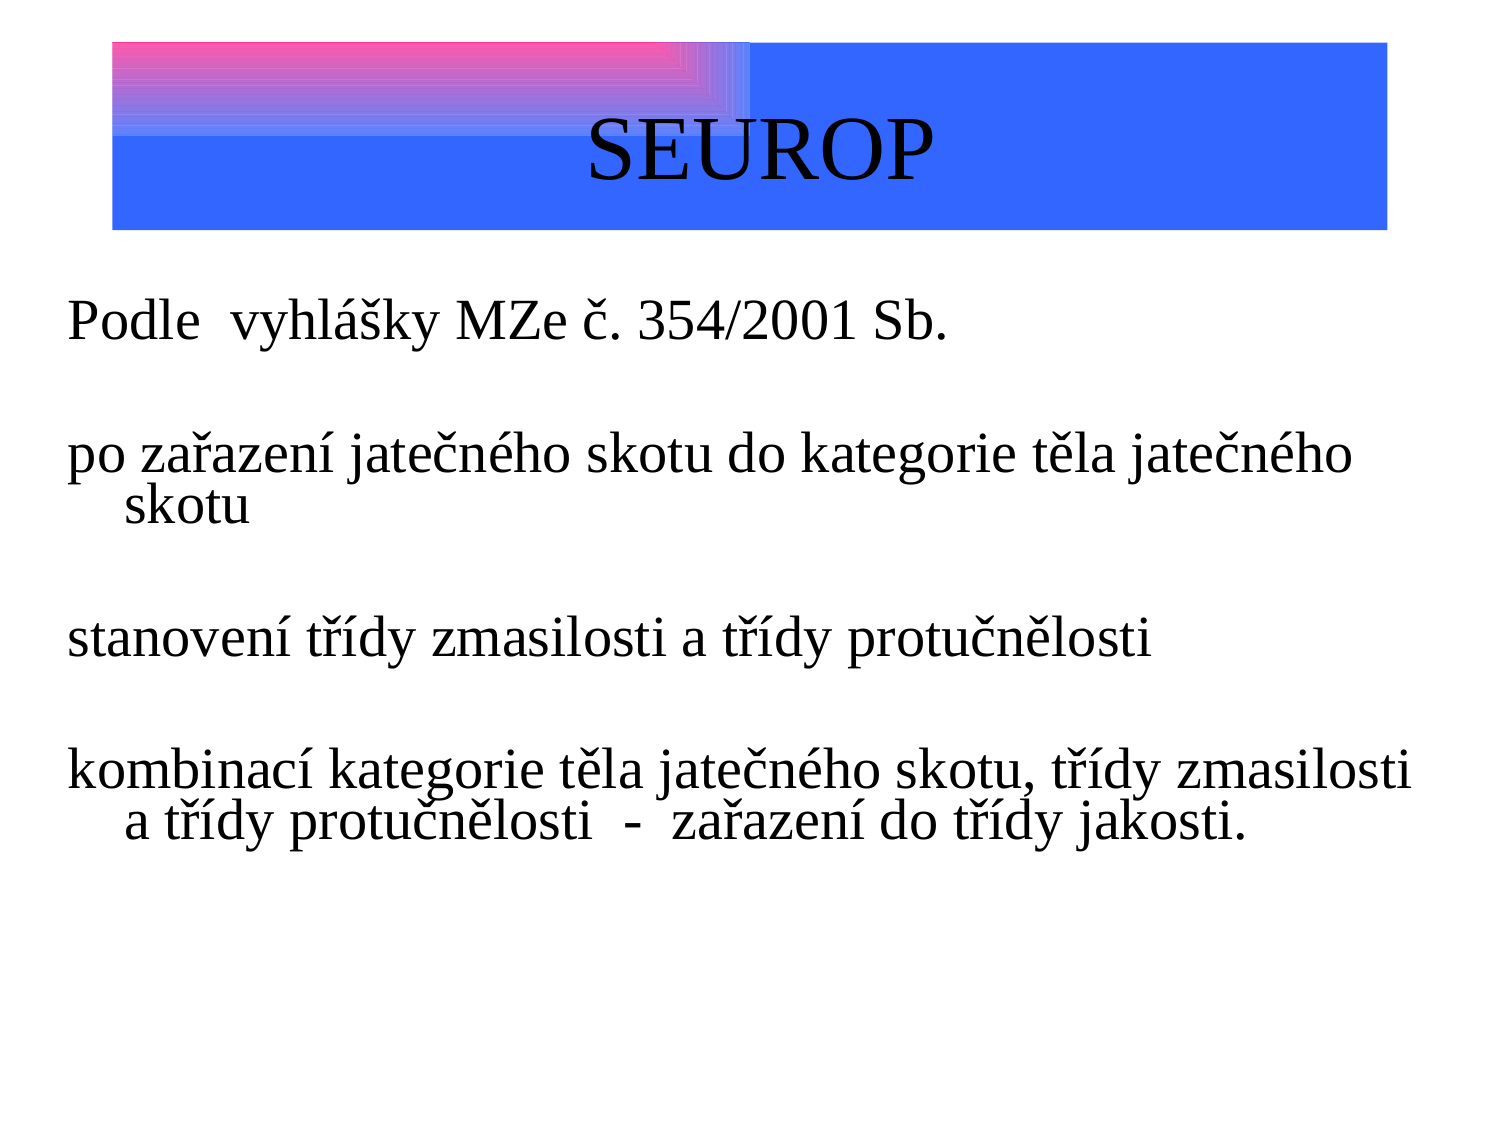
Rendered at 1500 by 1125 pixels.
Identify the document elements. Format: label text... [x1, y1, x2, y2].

list Podle vyhlášky MZe č. 354/2001 Sb. po zařazení jatečného skotu do kategorie těla jatečného skotu stanovení třídy zmasilosti a třídy protučnělosti kombinací kategorie těla jatečného skotu, třídy zmasilosti a třídy protučnělosti - zařazení do třídy jakosti. [53, 290, 1447, 1083]
title SEUROP [123, 54, 1399, 243]
text_box [112, 42, 1388, 231]
